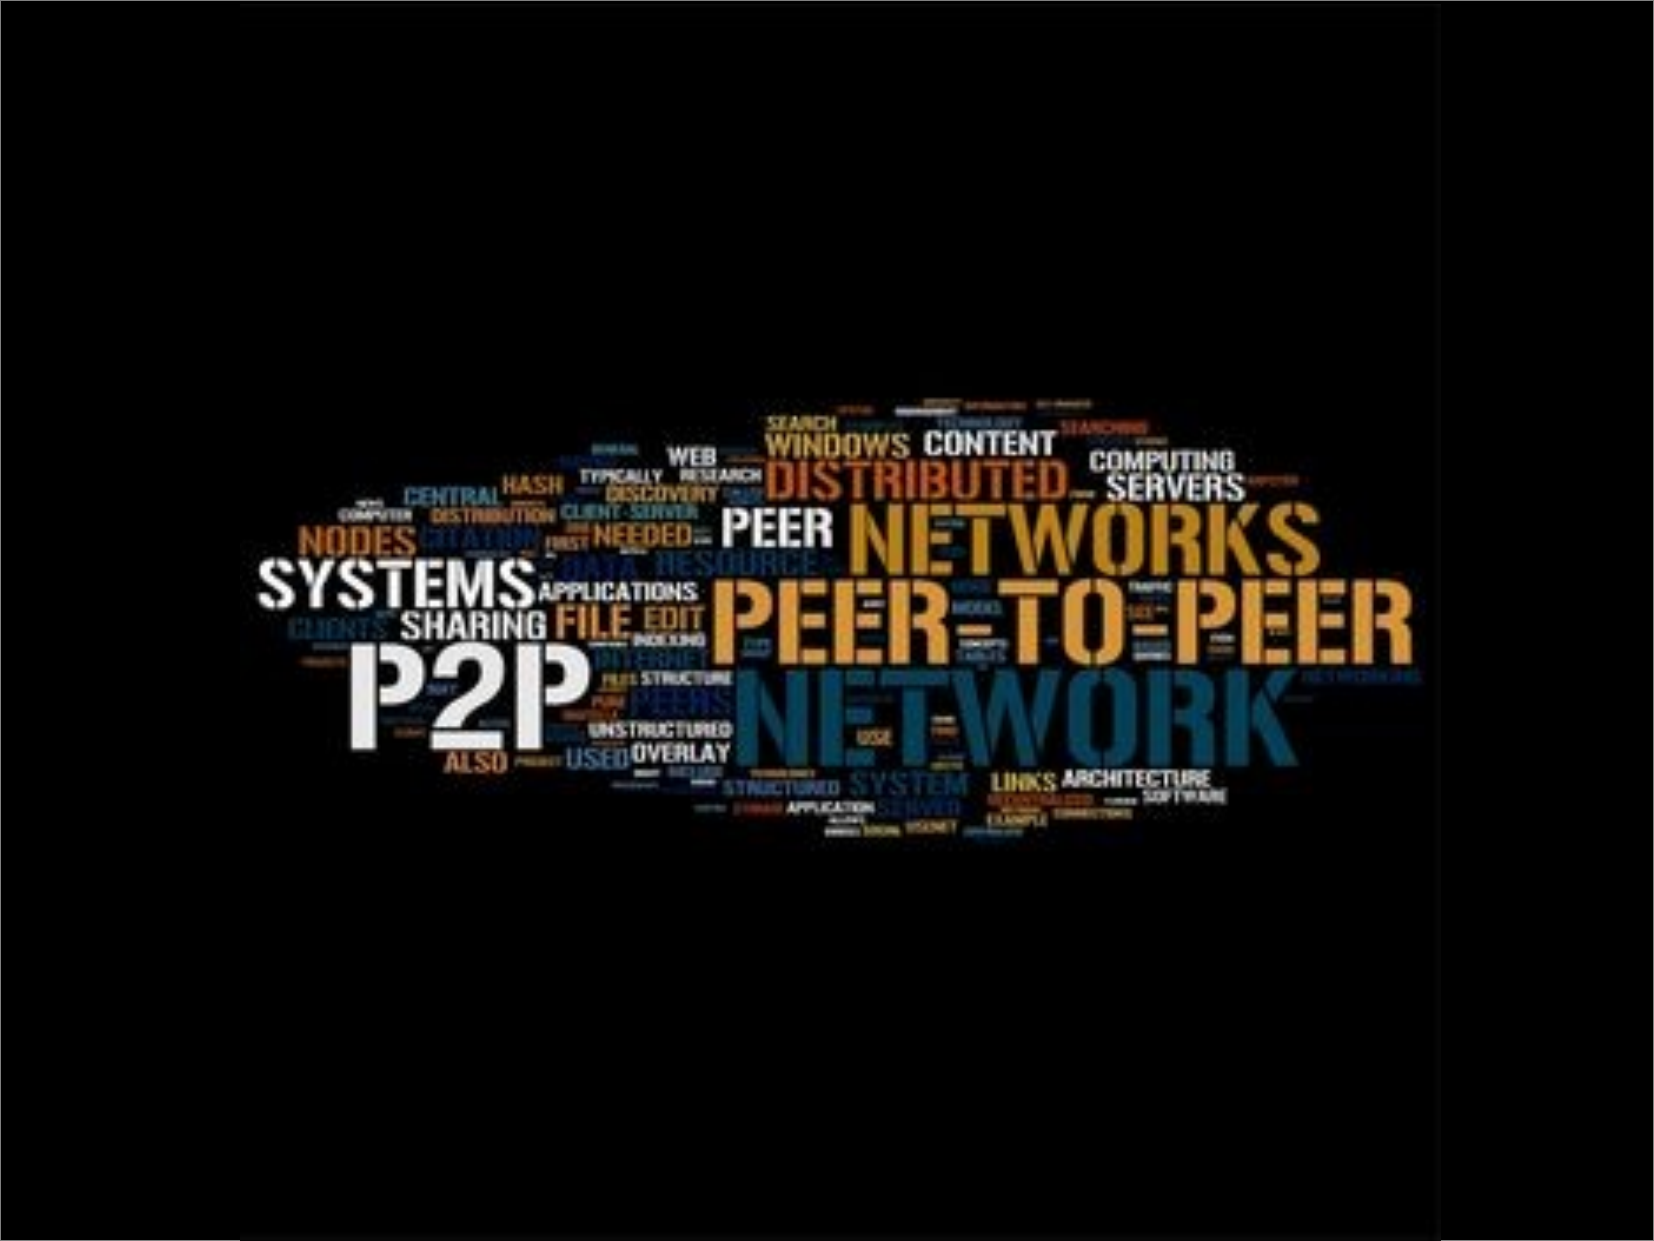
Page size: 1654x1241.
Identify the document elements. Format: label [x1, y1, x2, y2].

picture [240, 4, 1441, 1241]
text_box [0, 0, 1654, 1241]
